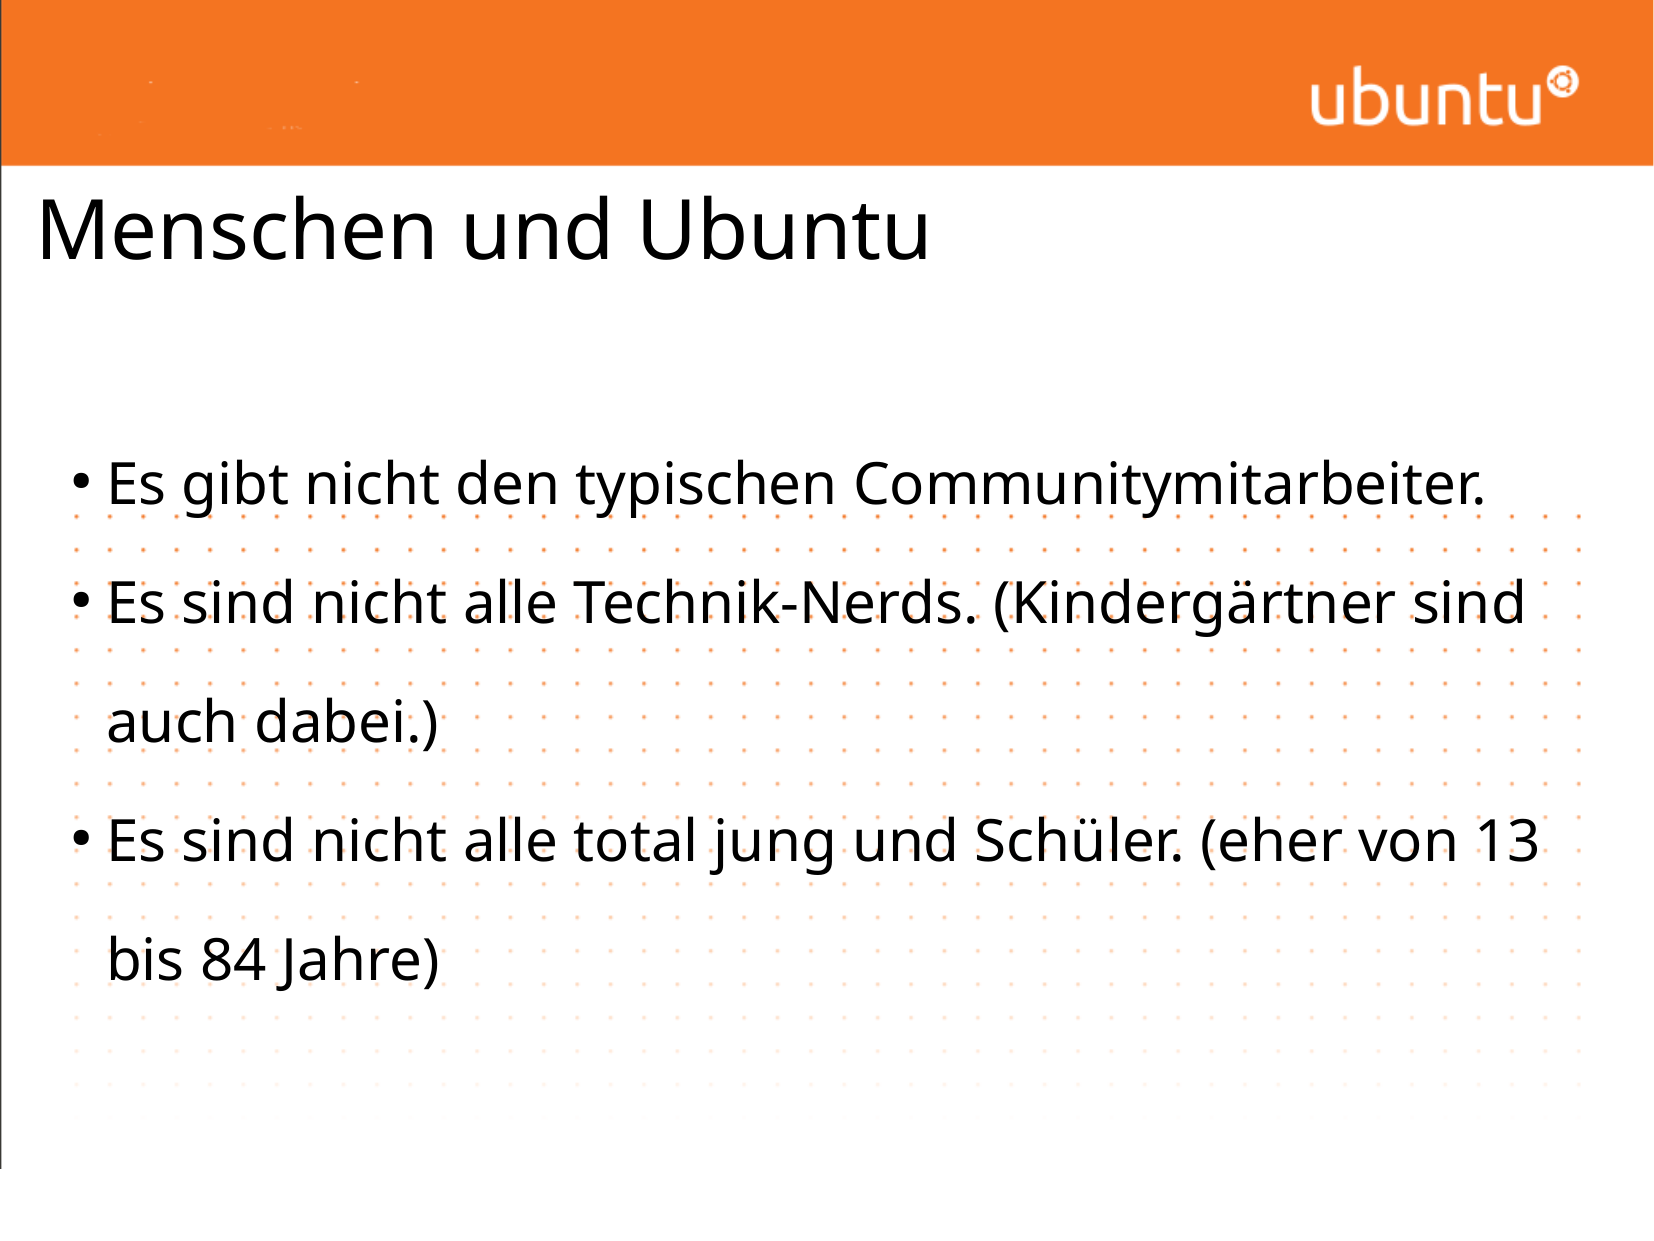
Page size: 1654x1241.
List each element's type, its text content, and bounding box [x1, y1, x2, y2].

subtitle Menschen und Ubuntu Es gibt nicht den typischen Communitymitarbeiter. Es sind nicht alle Technik-Nerds. (Kindergärtner sind auch dabei.) Es sind nicht alle total jung und Schüler. (eher von 13 bis 84 Jahre) [35, 153, 1619, 1241]
picture [0, 0, 1654, 1169]
